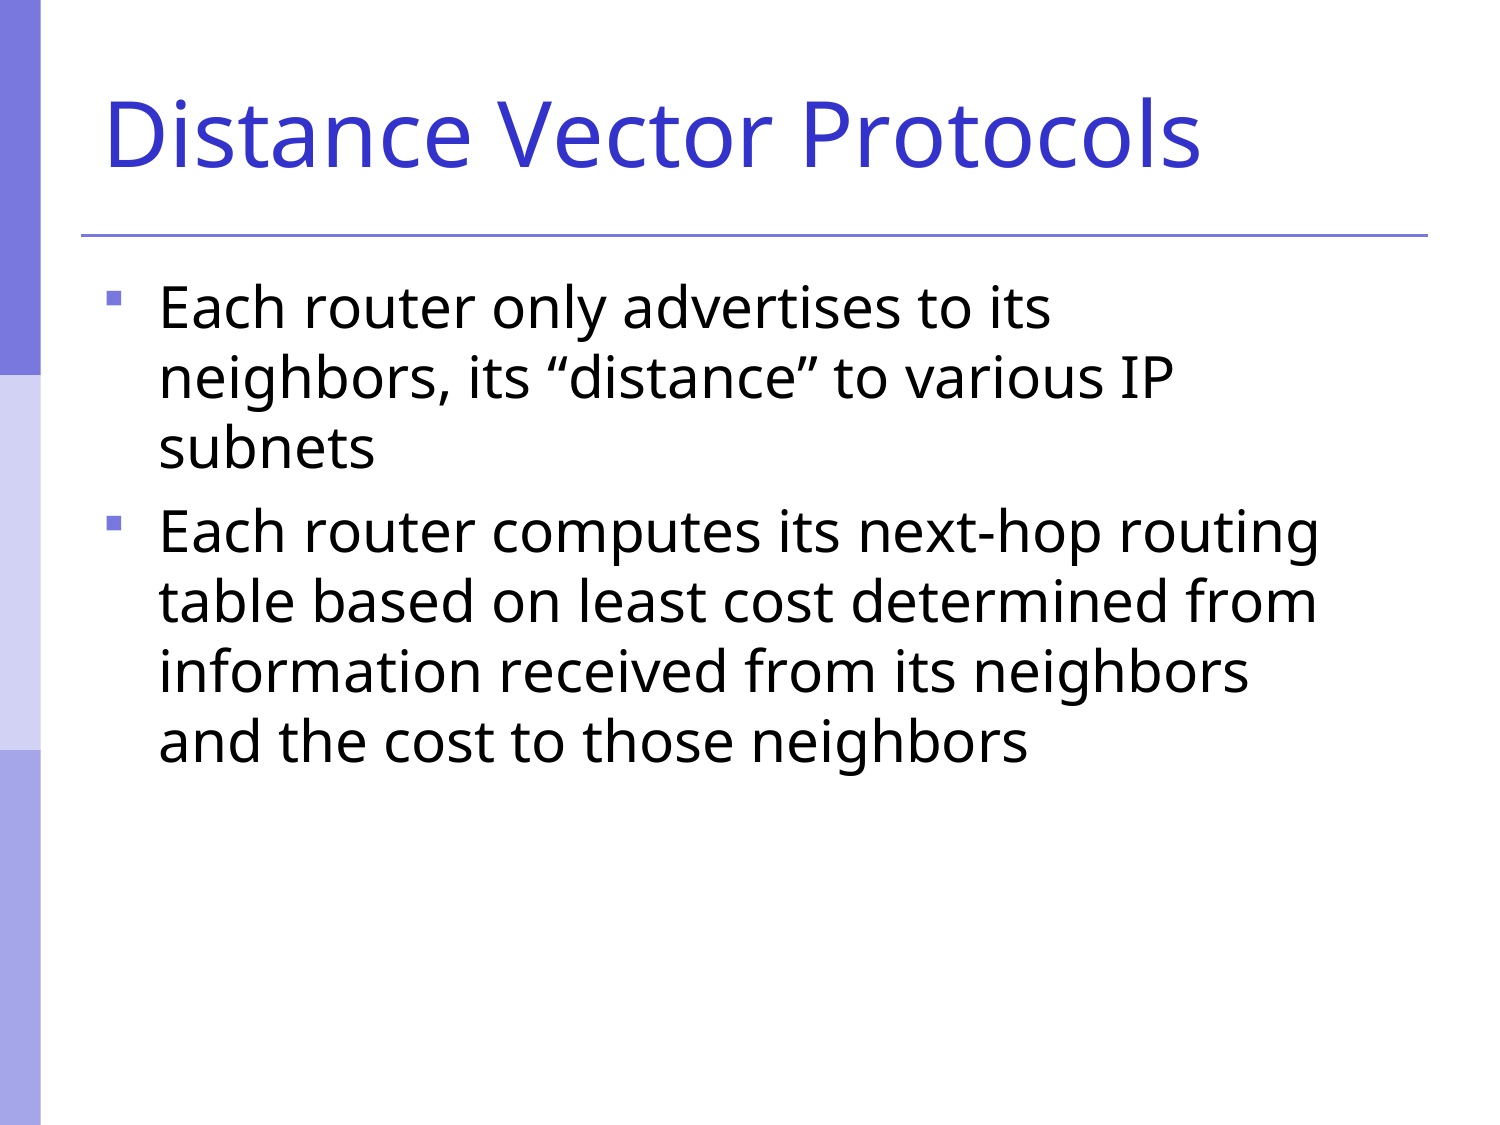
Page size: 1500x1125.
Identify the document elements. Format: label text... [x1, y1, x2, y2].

title Distance Vector Protocols [87, 37, 1363, 225]
list Each router only advertises to its neighbors, its “distance” to various IP subnets Each router computes its next-hop routing table based on least cost determined from information received from its neighbors and the cost to those neighbors [87, 262, 1363, 1026]
